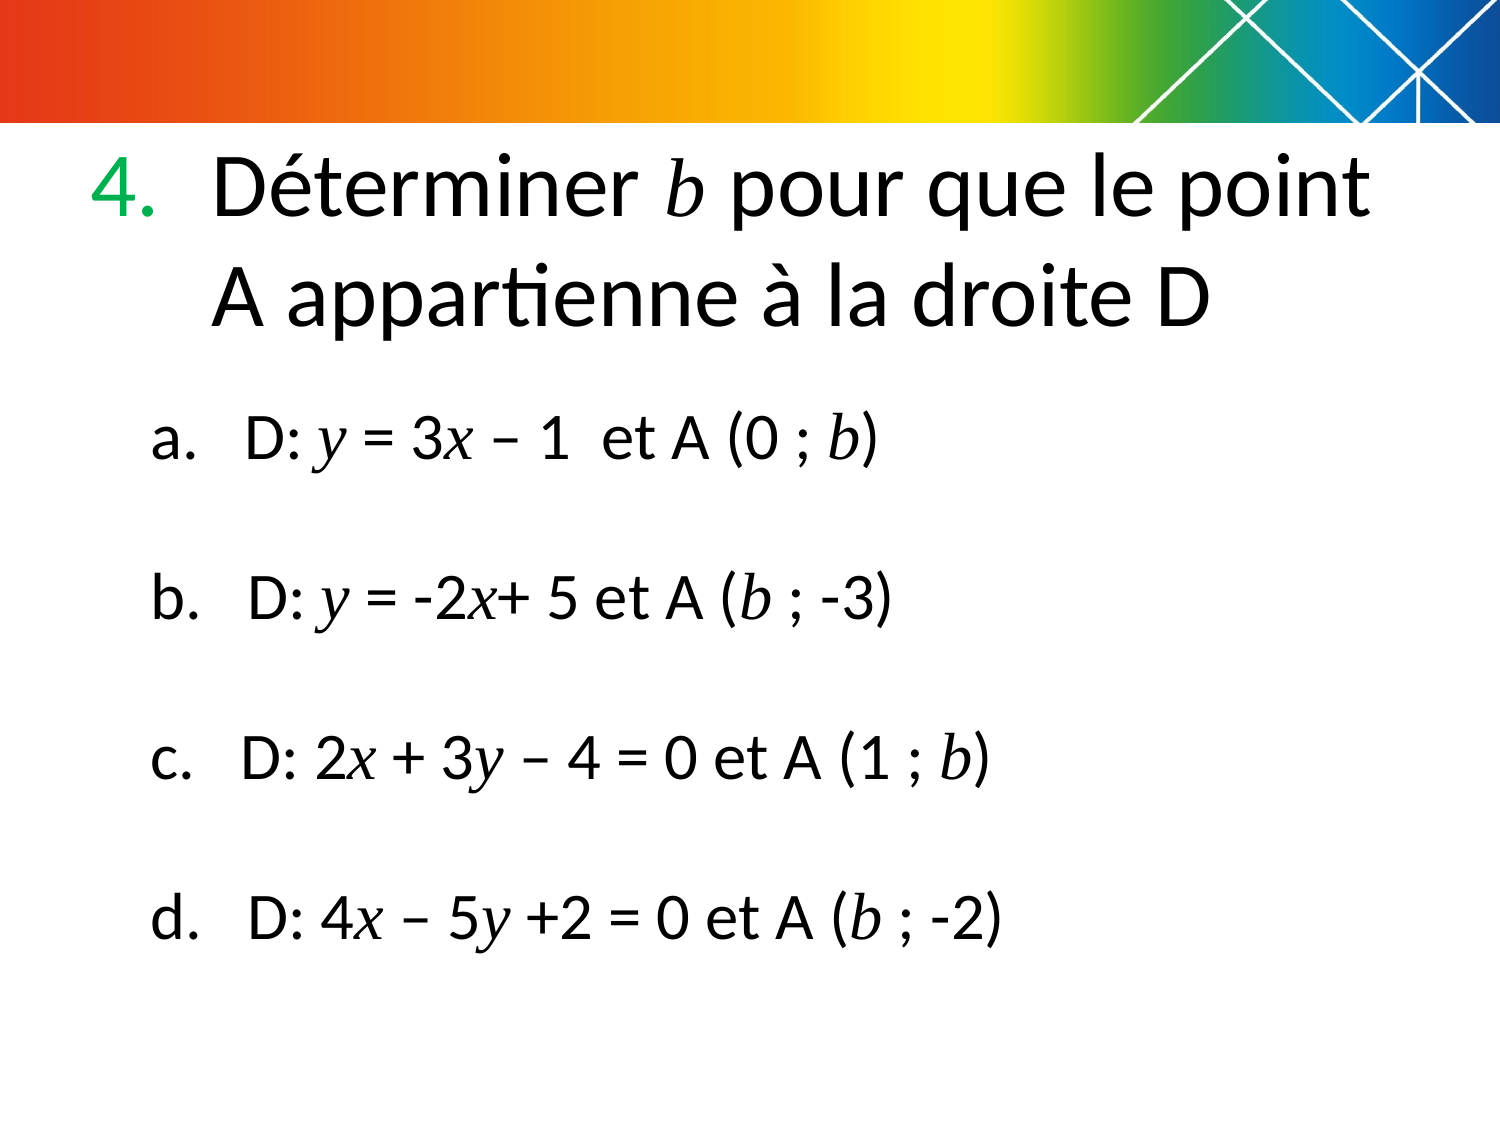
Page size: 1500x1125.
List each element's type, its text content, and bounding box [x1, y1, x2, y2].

picture [1340, 0, 1500, 123]
text_box a. D: y = 3x – 1 et A (0 ; b) b. D: y = -2x+ 5 et A (b ; -3) c. D: 2x + 3y – 4 = 0 et A (1 ; b) d. D: 4x – 5y +2 = 0 et A (b ; -2) [135, 385, 1126, 1041]
title Déterminer b pour que le point A appartienne à la droite D [75, 116, 1454, 352]
picture [0, 0, 1351, 123]
